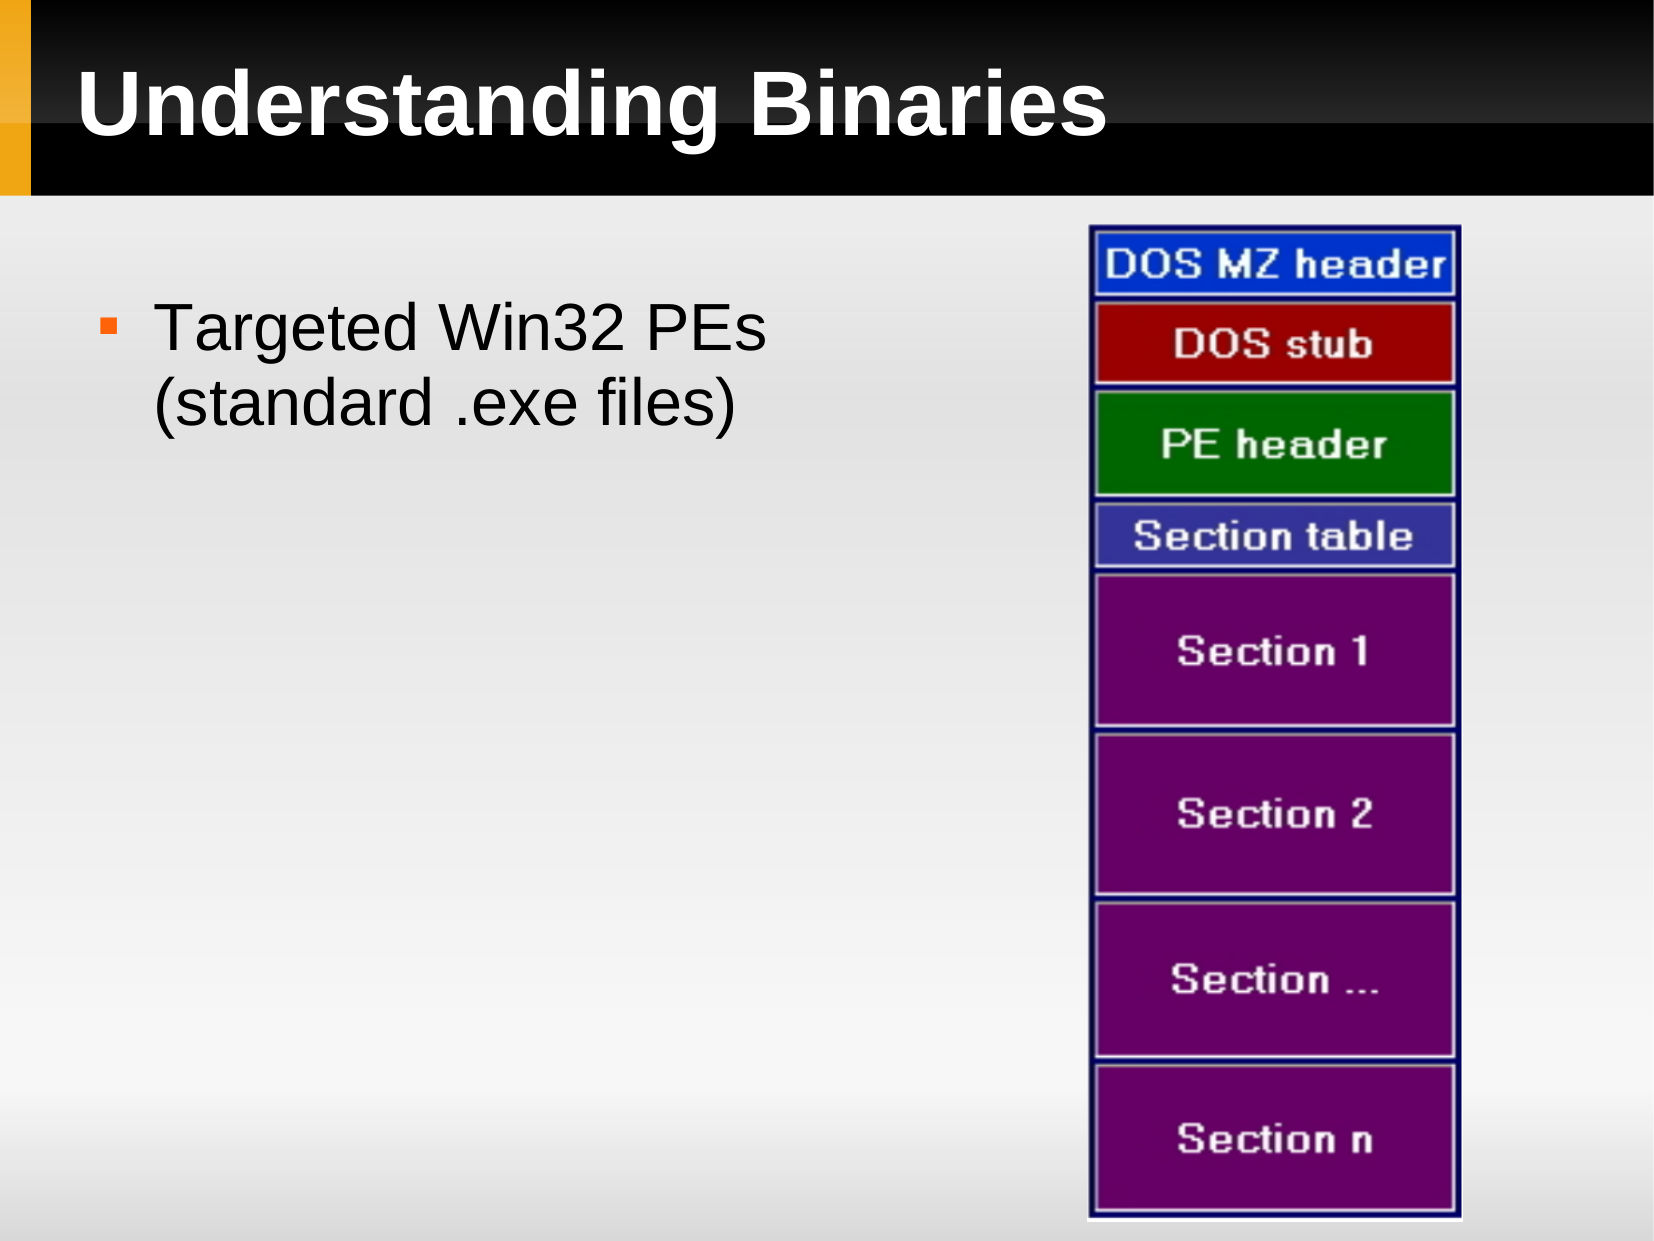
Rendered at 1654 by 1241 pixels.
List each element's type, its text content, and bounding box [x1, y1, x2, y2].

picture [0, 0, 1654, 1241]
list Targeted Win32 PEs (standard .exe files) [82, 290, 938, 1109]
title Understanding Binaries [76, 0, 1565, 208]
